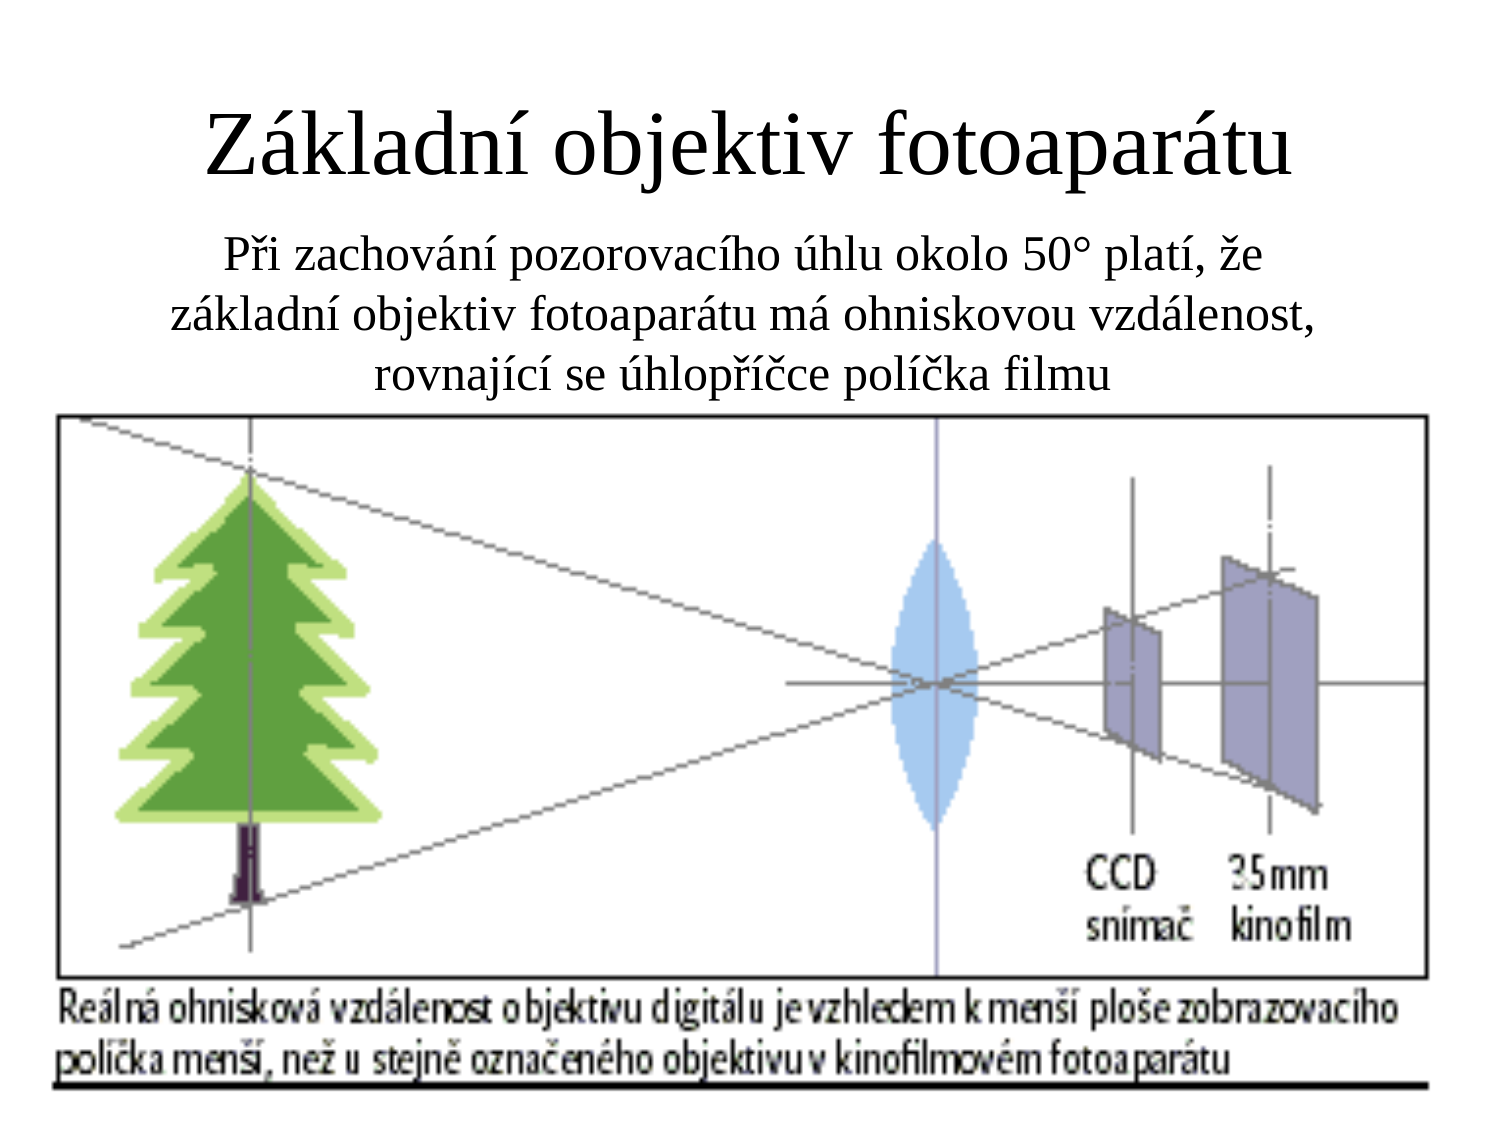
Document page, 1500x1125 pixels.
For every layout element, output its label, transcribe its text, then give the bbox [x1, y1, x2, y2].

text_box Základní objektiv fotoaparátu [137, 74, 1363, 201]
text_box Při zachování pozorovacího úhlu okolo 50° platí, že základní objektiv fotoaparátu má ohniskovou vzdálenost, rovnající se úhlopříčce políčka filmu [137, 212, 1351, 408]
picture [50, 412, 1438, 1103]
